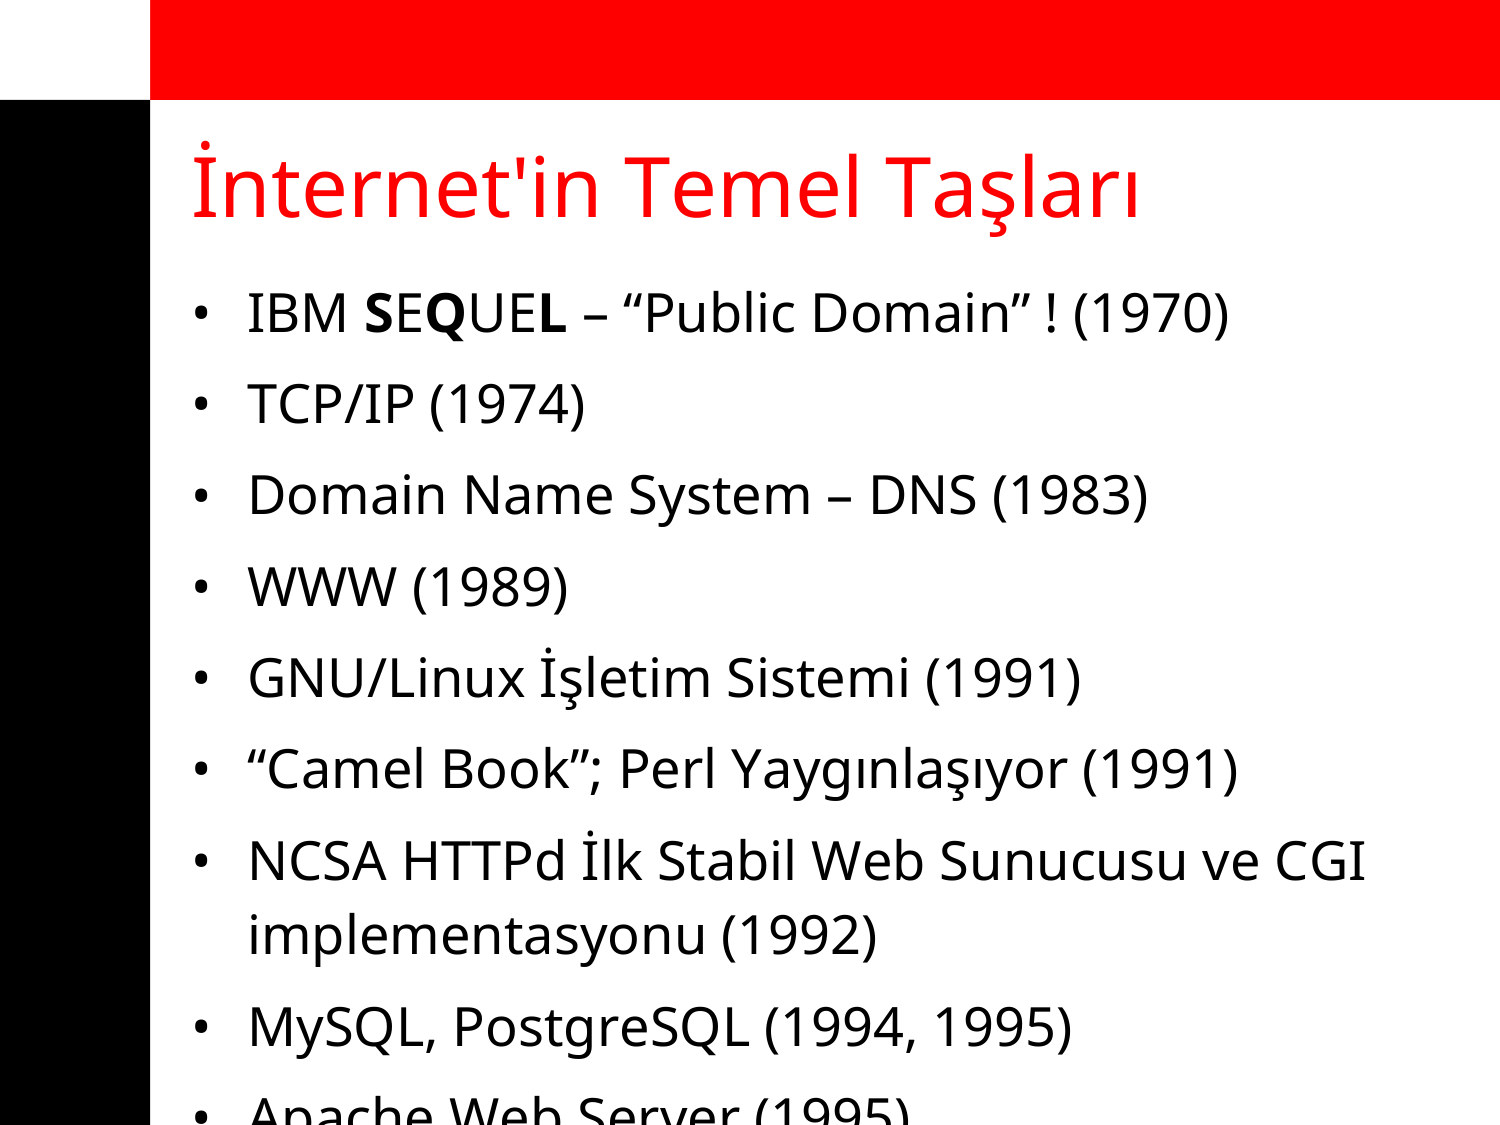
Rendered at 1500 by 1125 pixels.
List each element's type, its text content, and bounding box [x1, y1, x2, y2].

list IBM SEQUEL – “Public Domain” ! (1970) TCP/IP (1974) Domain Name System – DNS (1983) WWW (1989) GNU/Linux İşletim Sistemi (1991) “Camel Book”; Perl Yaygınlaşıyor (1991) NCSA HTTPd İlk Stabil Web Sunucusu ve CGI implementasyonu (1992) MySQL, PostgreSQL (1994, 1995) Apache Web Server (1995) PHP (1995) [177, 265, 1447, 1125]
title İnternet'in Temel Taşları [177, 103, 1388, 265]
